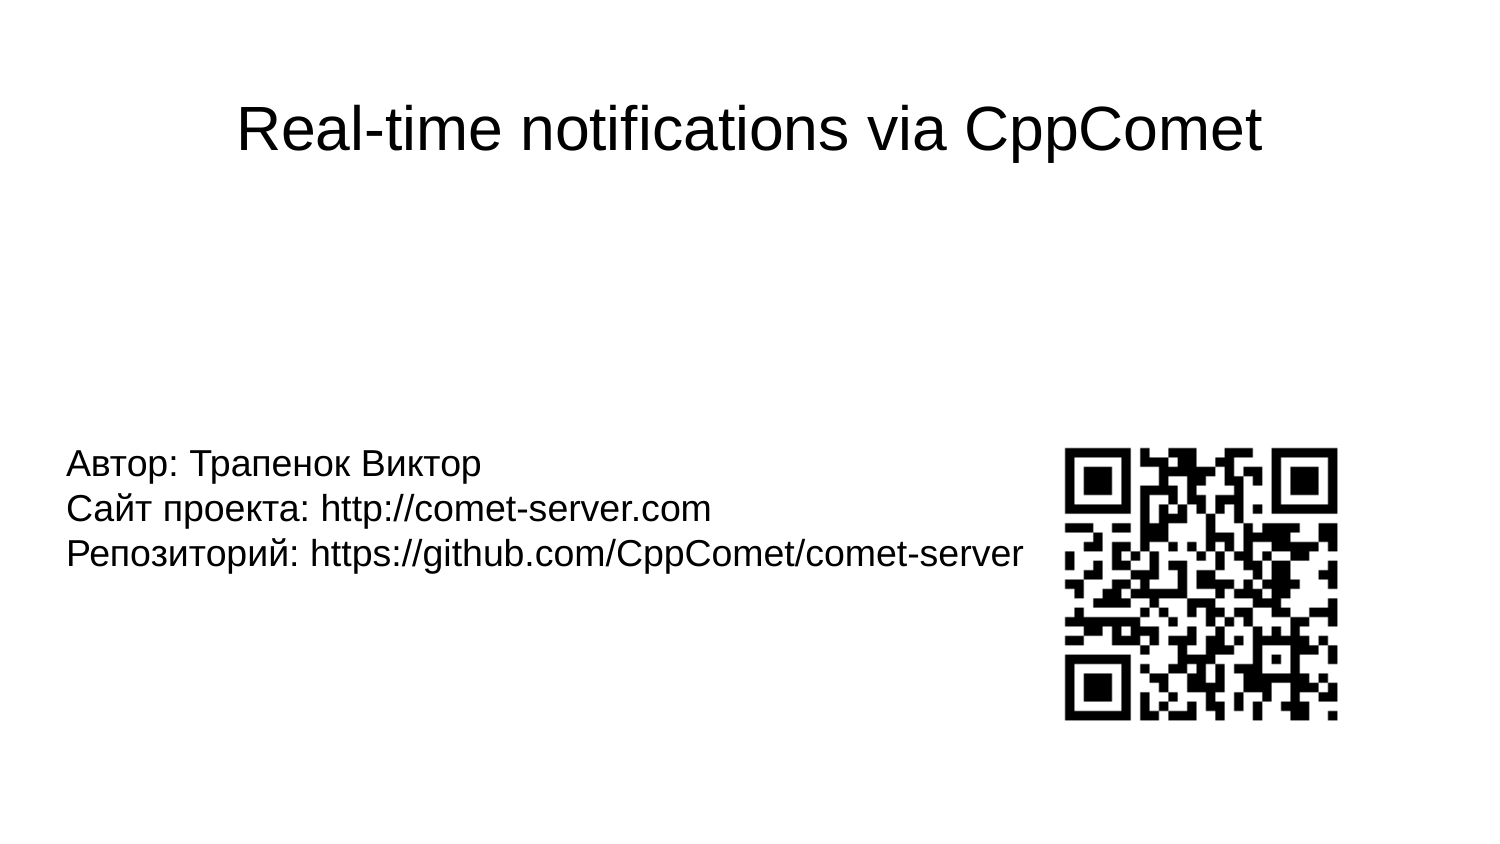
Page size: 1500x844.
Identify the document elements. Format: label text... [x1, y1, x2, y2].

text_box Автор: Трапенок Виктор Сайт проекта: http://comet-server.com Репозиторий: https://github.com/CppComet/comet-server [51, 399, 1118, 614]
subtitle Real-time notifications via CppComet [51, 73, 1449, 204]
picture [1009, 392, 1394, 777]
